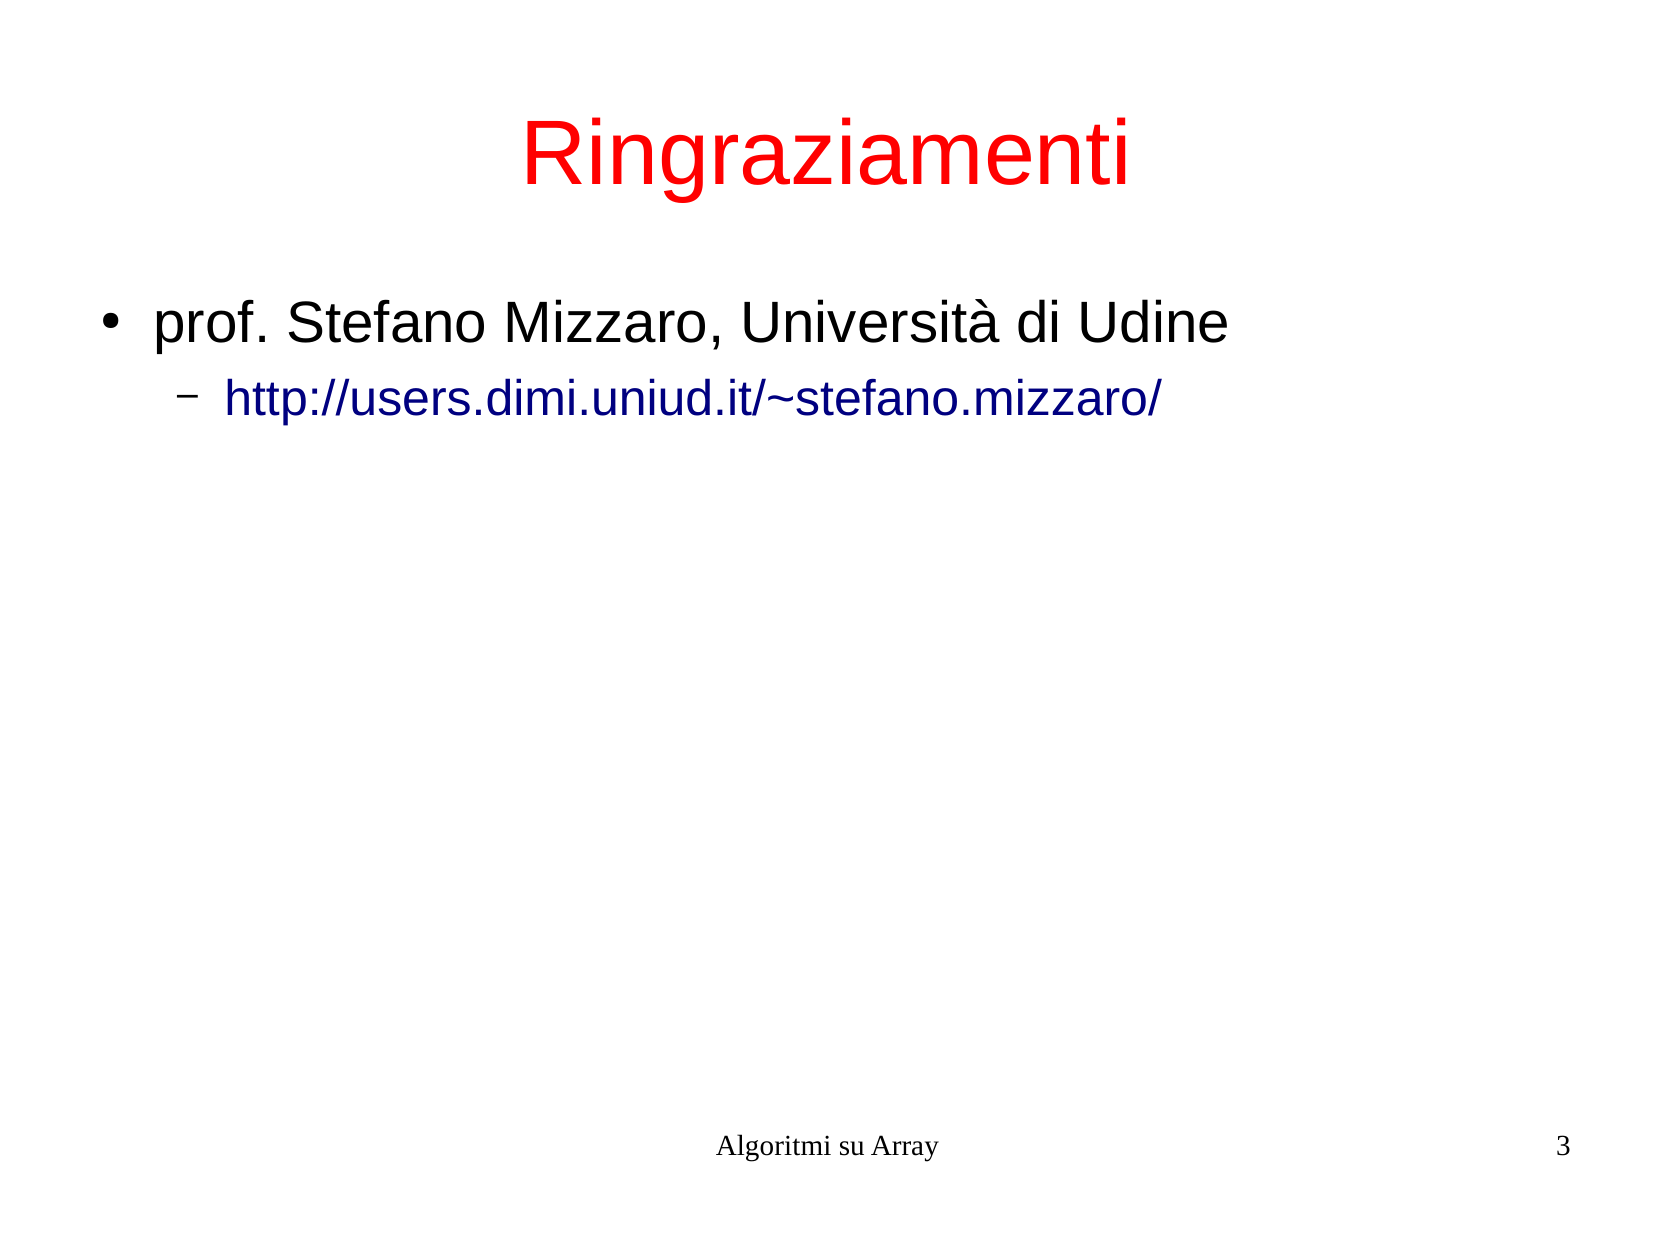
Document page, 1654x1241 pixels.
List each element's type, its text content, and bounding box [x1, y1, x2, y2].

title Ringraziamenti [82, 49, 1571, 257]
list prof. Stefano Mizzaro, Università di Udine http://users.dimi.uniud.it/~stefano.mizzaro/ [82, 290, 1571, 1109]
